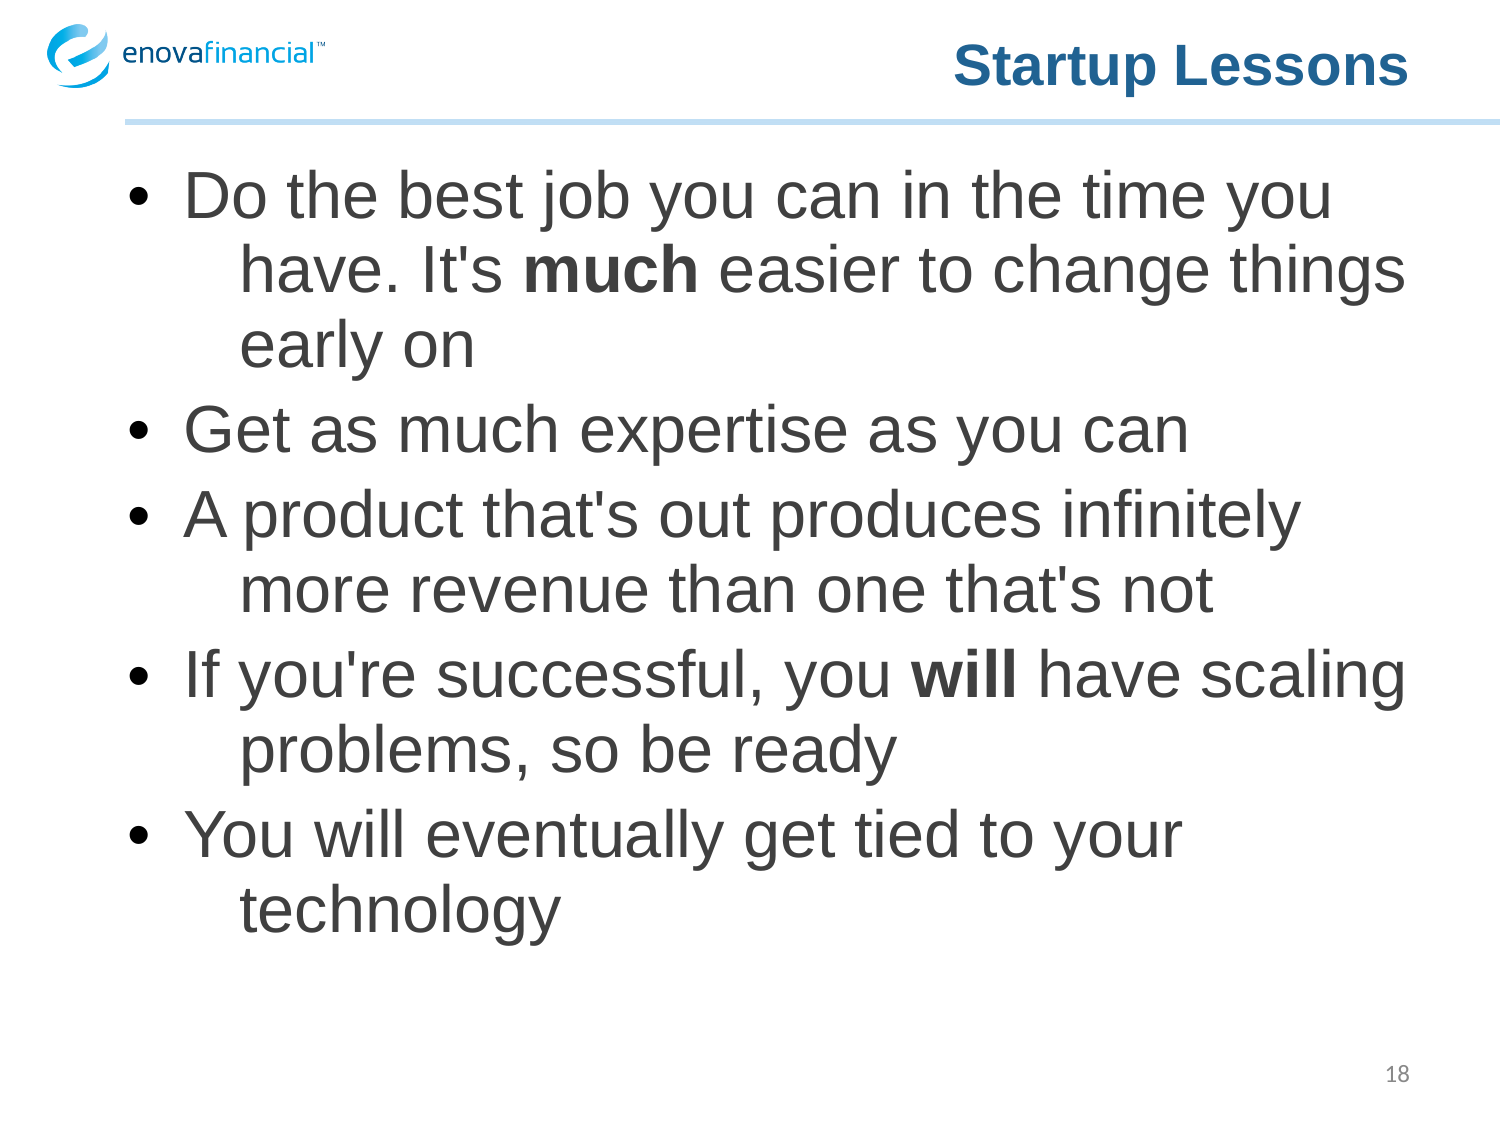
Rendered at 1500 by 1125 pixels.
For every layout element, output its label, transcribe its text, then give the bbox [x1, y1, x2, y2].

text_box 29 [1074, 1042, 1426, 1103]
list Startup Lessons [337, 24, 1426, 117]
picture [125, 119, 1500, 125]
picture [47, 24, 325, 88]
list Do the best job you can in the time you have. It's much easier to change things early on Get as much expertise as you can A product that's out produces infinitely more revenue than one that's not If you're successful, you will have scaling problems, so be ready You will eventually get tied to your technology [112, 149, 1425, 988]
